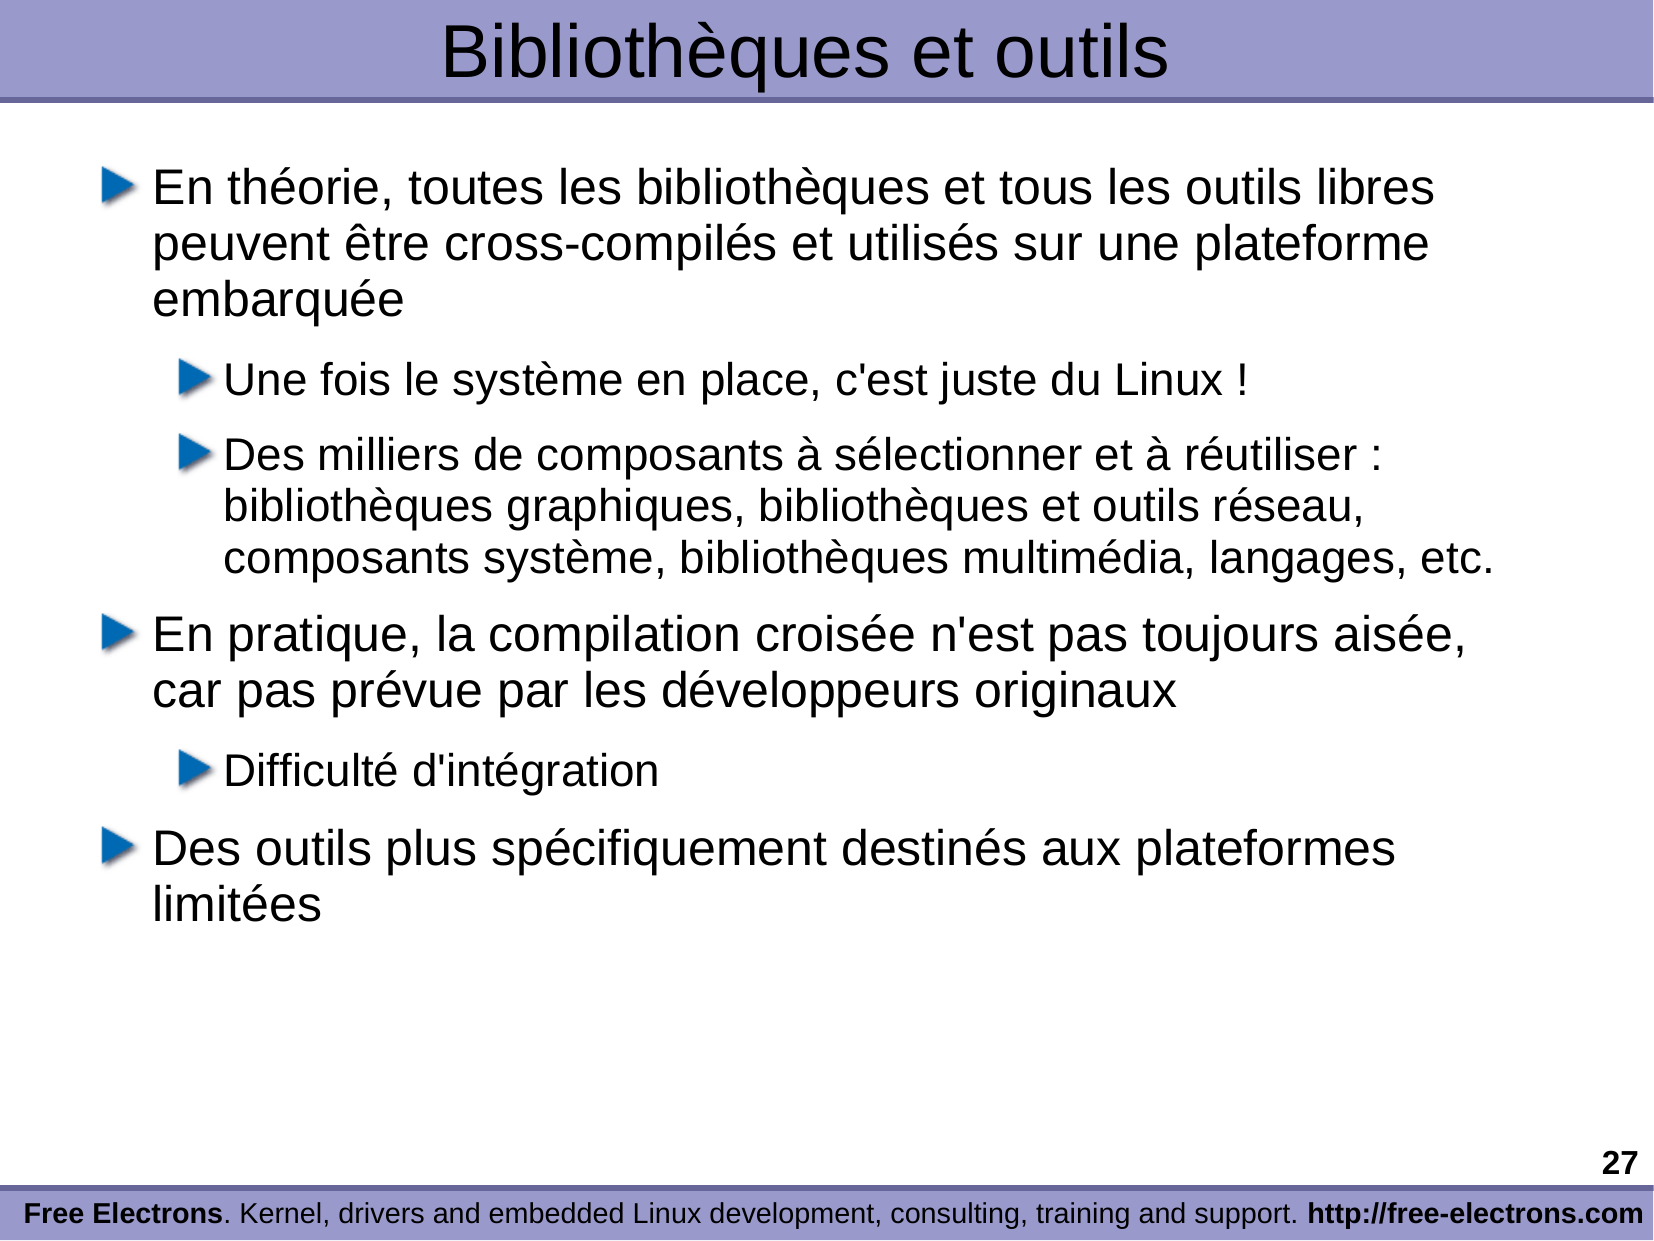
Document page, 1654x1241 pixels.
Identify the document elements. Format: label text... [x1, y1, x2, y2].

title Bibliothèques et outils [60, 4, 1551, 98]
list En théorie, toutes les bibliothèques et tous les outils libres peuvent être cross-compilés et utilisés sur une plateforme embarquée Une fois le système en place, c'est juste du Linux ! Des milliers de composants à sélectionner et à réutiliser : bibliothèques graphiques, bibliothèques et outils réseau, composants système, bibliothèques multimédia, langages, etc. En pratique, la compilation croisée n'est pas toujours aisée, car pas prévue par les développeurs originaux Difficulté d'intégration Des outils plus spécifiquement destinés aux plateformes limitées [82, 159, 1546, 1118]
